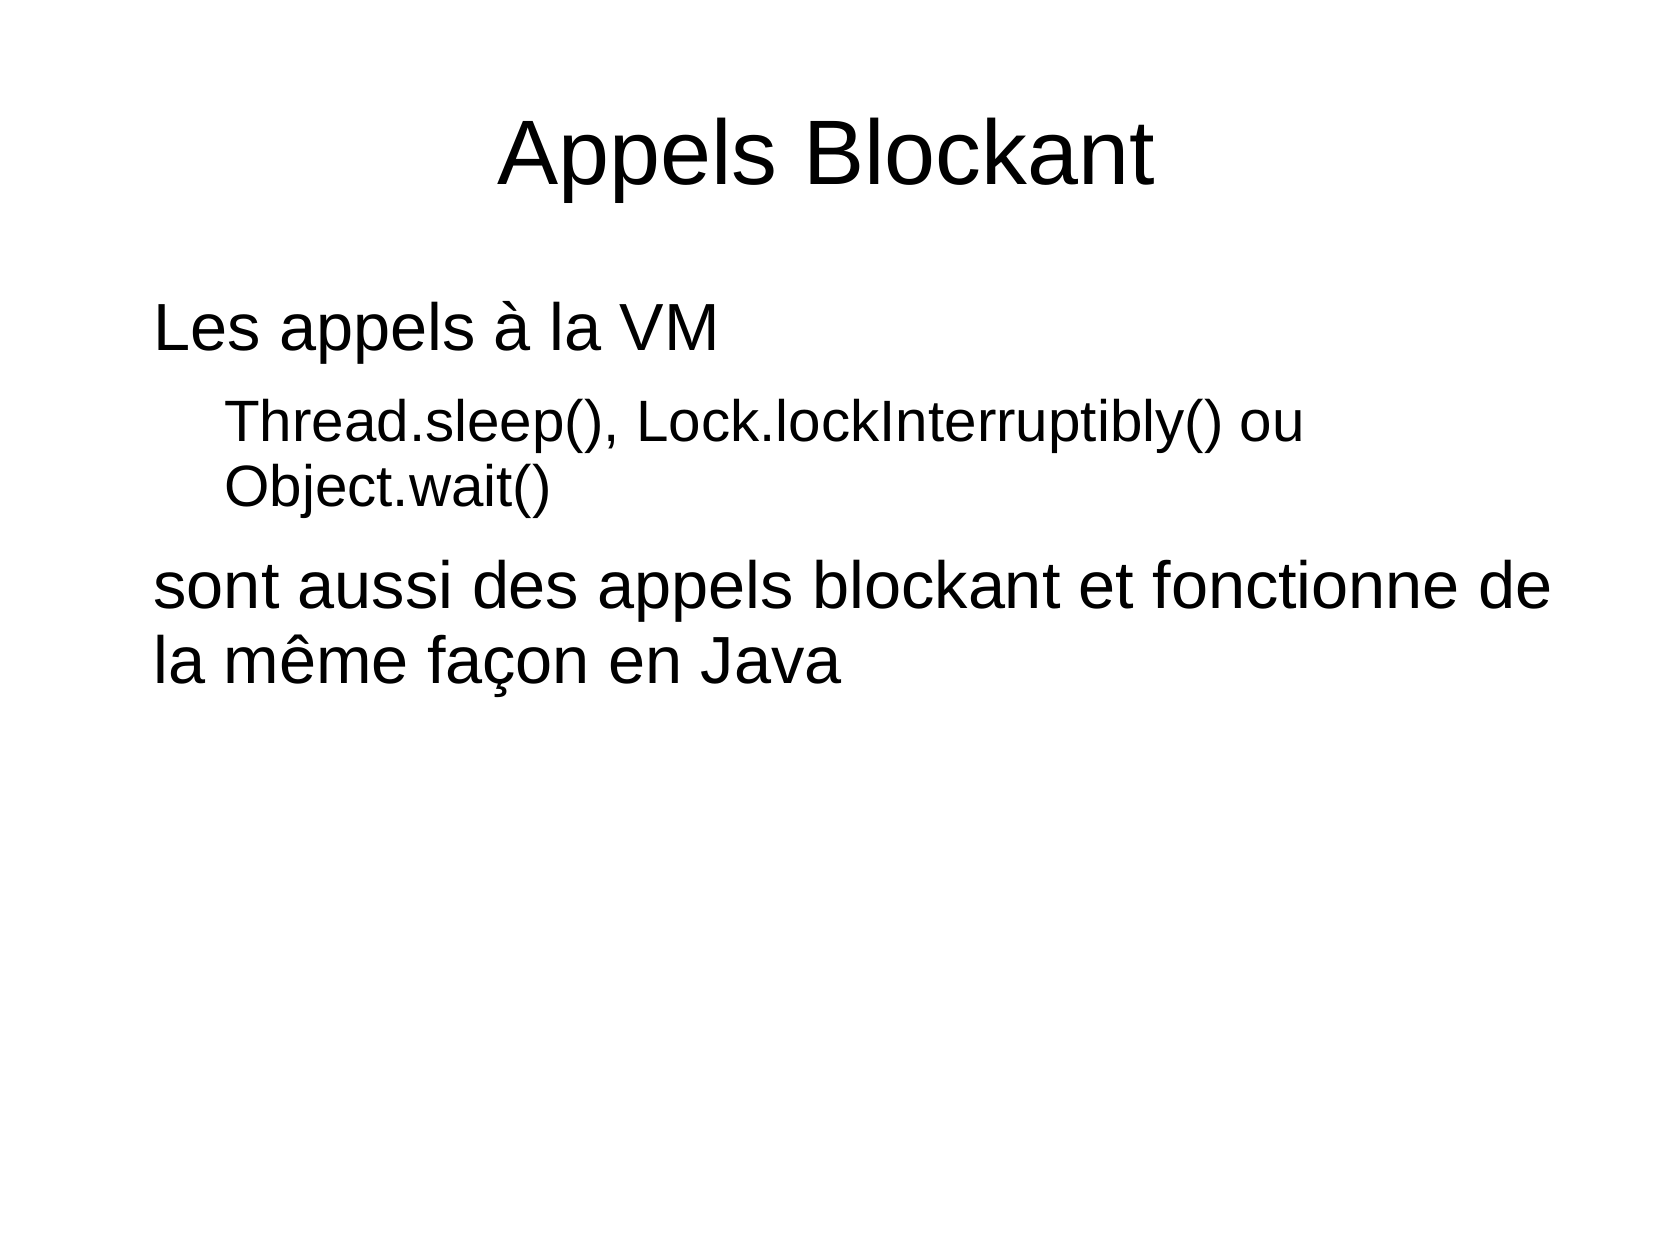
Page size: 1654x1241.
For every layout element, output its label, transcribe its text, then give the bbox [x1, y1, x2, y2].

list Les appels à la VM Thread.sleep(), Lock.lockInterruptibly() ou Object.wait() sont aussi des appels blockant et fonctionne de la même façon en Java [82, 290, 1571, 1010]
title Appels Blockant [82, 49, 1571, 257]
